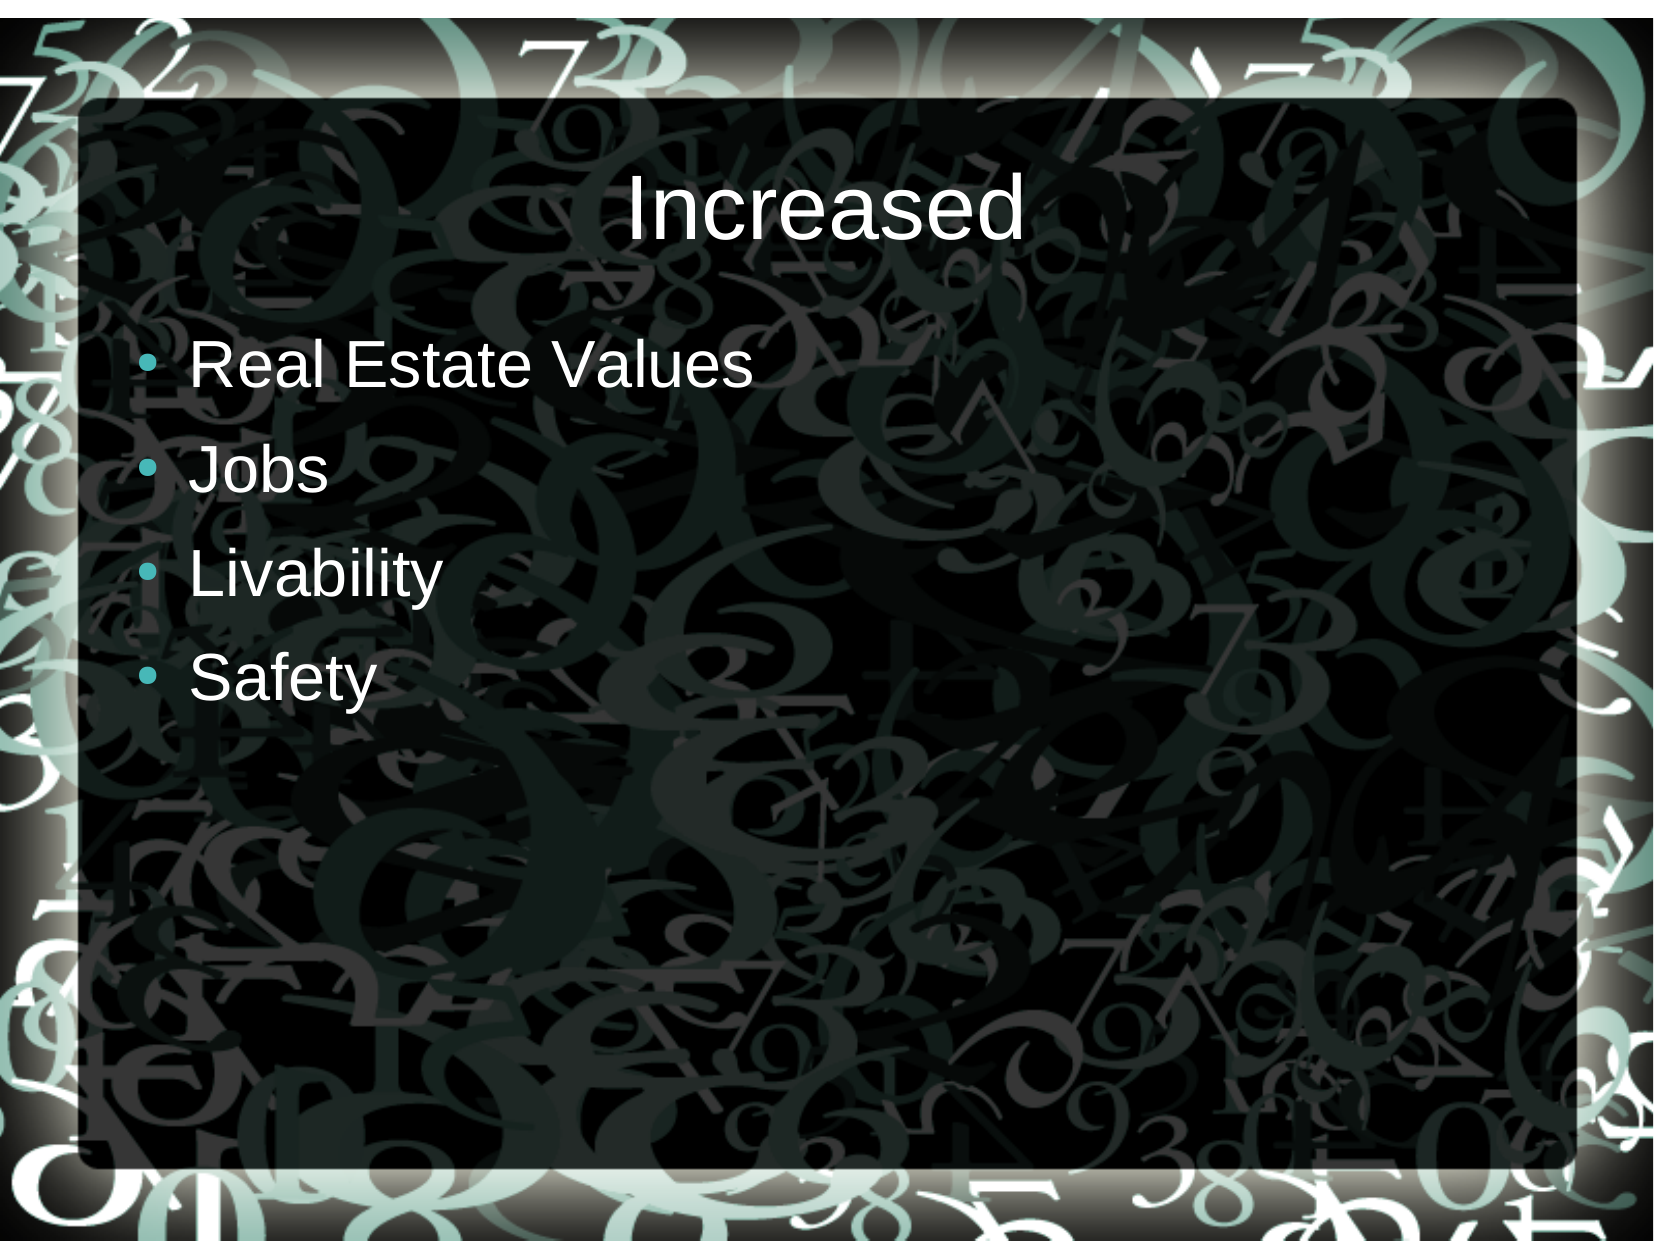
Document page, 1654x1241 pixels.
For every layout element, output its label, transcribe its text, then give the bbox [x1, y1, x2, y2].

title Increased [82, 105, 1571, 310]
picture [0, 18, 1654, 1241]
list Real Estate Values Jobs Livability Safety [118, 327, 1541, 1031]
